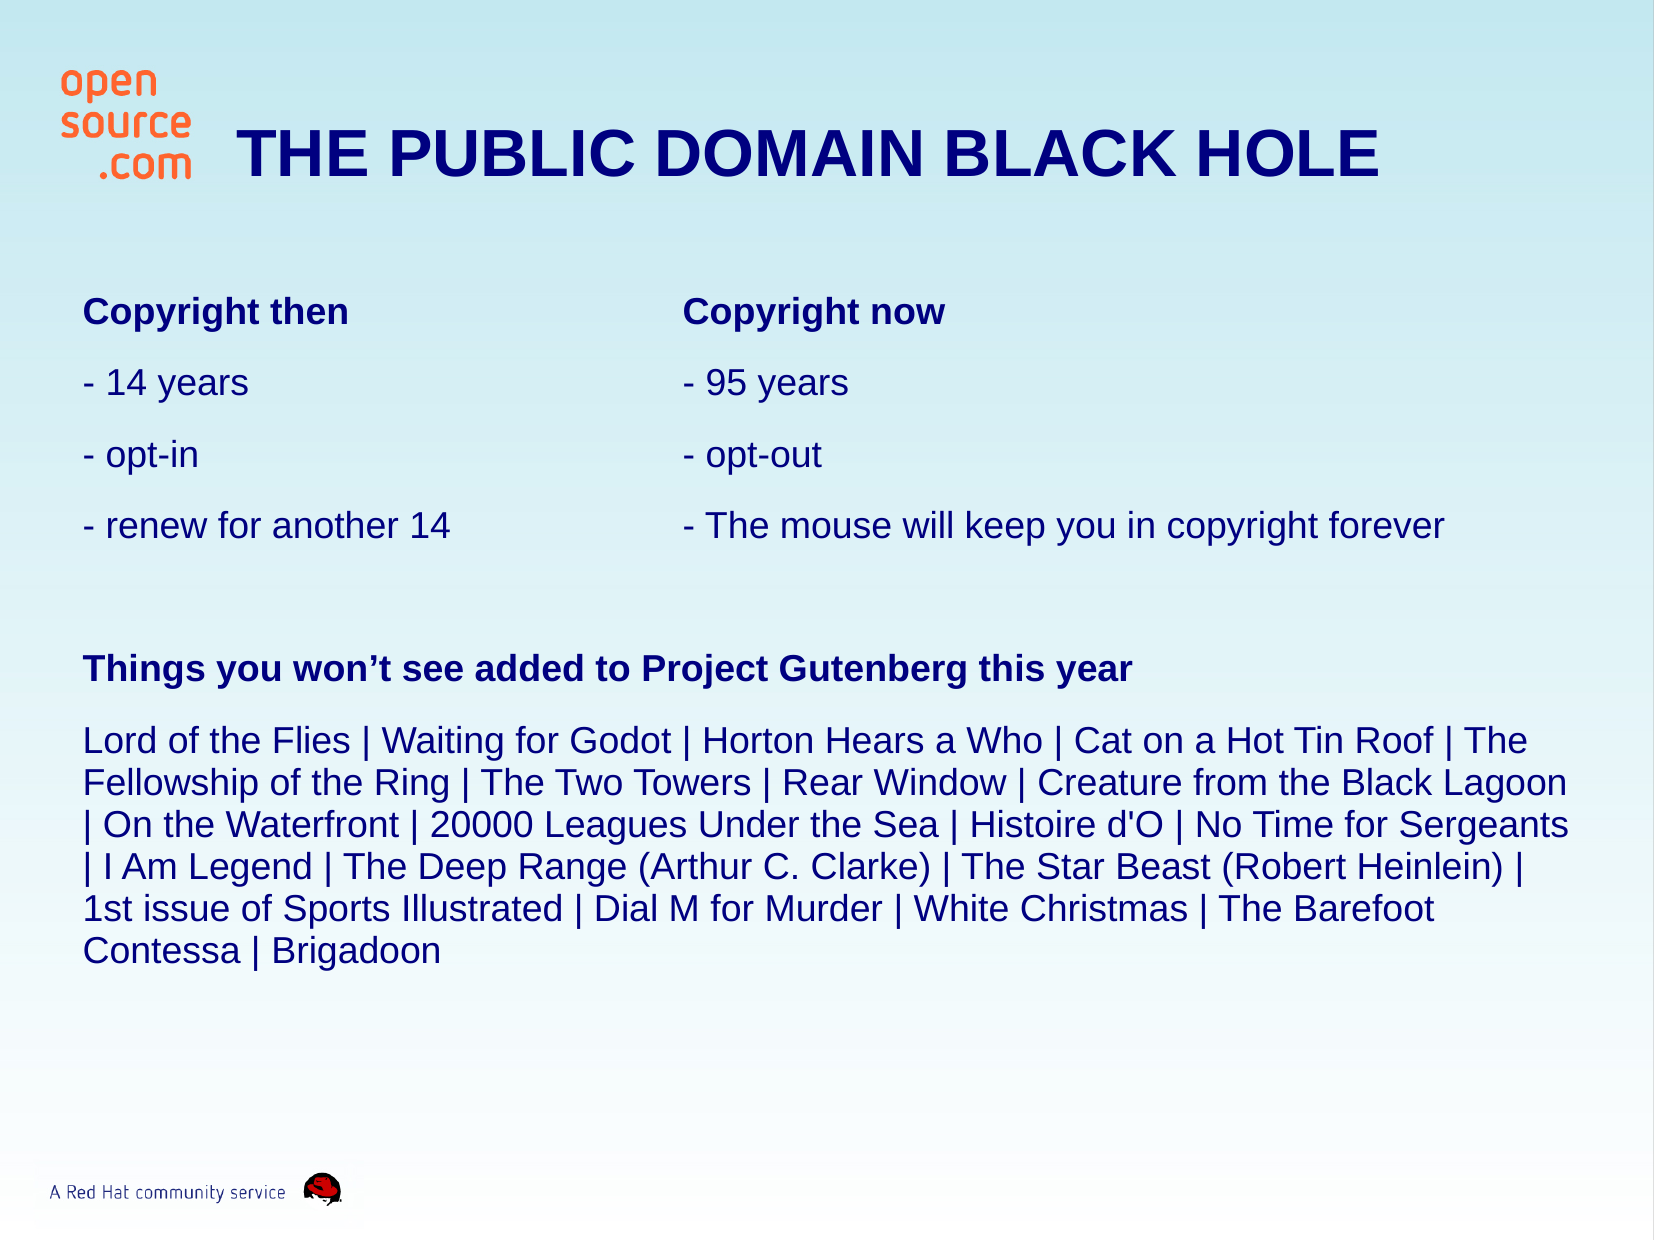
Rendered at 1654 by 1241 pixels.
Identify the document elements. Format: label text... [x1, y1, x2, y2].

title THE PUBLIC DOMAIN BLACK HOLE [236, 49, 1654, 257]
picture [0, 0, 1654, 1241]
list Copyright then Copyright now - 14 years - 95 years - opt-in - opt-out - renew for another 14 - The mouse will keep you in copyright forever Things you won’t see added to Project Gutenberg this year Lord of the Flies | Waiting for Godot | Horton Hears a Who | Cat on a Hot Tin Roof | The Fellowship of the Ring | The Two Towers | Rear Window | Creature from the Black Lagoon | On the Waterfront | 20000 Leagues Under the Sea | Histoire d'O | No Time for Sergeants | I Am Legend | The Deep Range (Arthur C. Clarke) | The Star Beast (Robert Heinlein) | 1st issue of Sports Illustrated | Dial M for Murder | White Christmas | The Barefoot Contessa | Brigadoon [82, 290, 1571, 1109]
